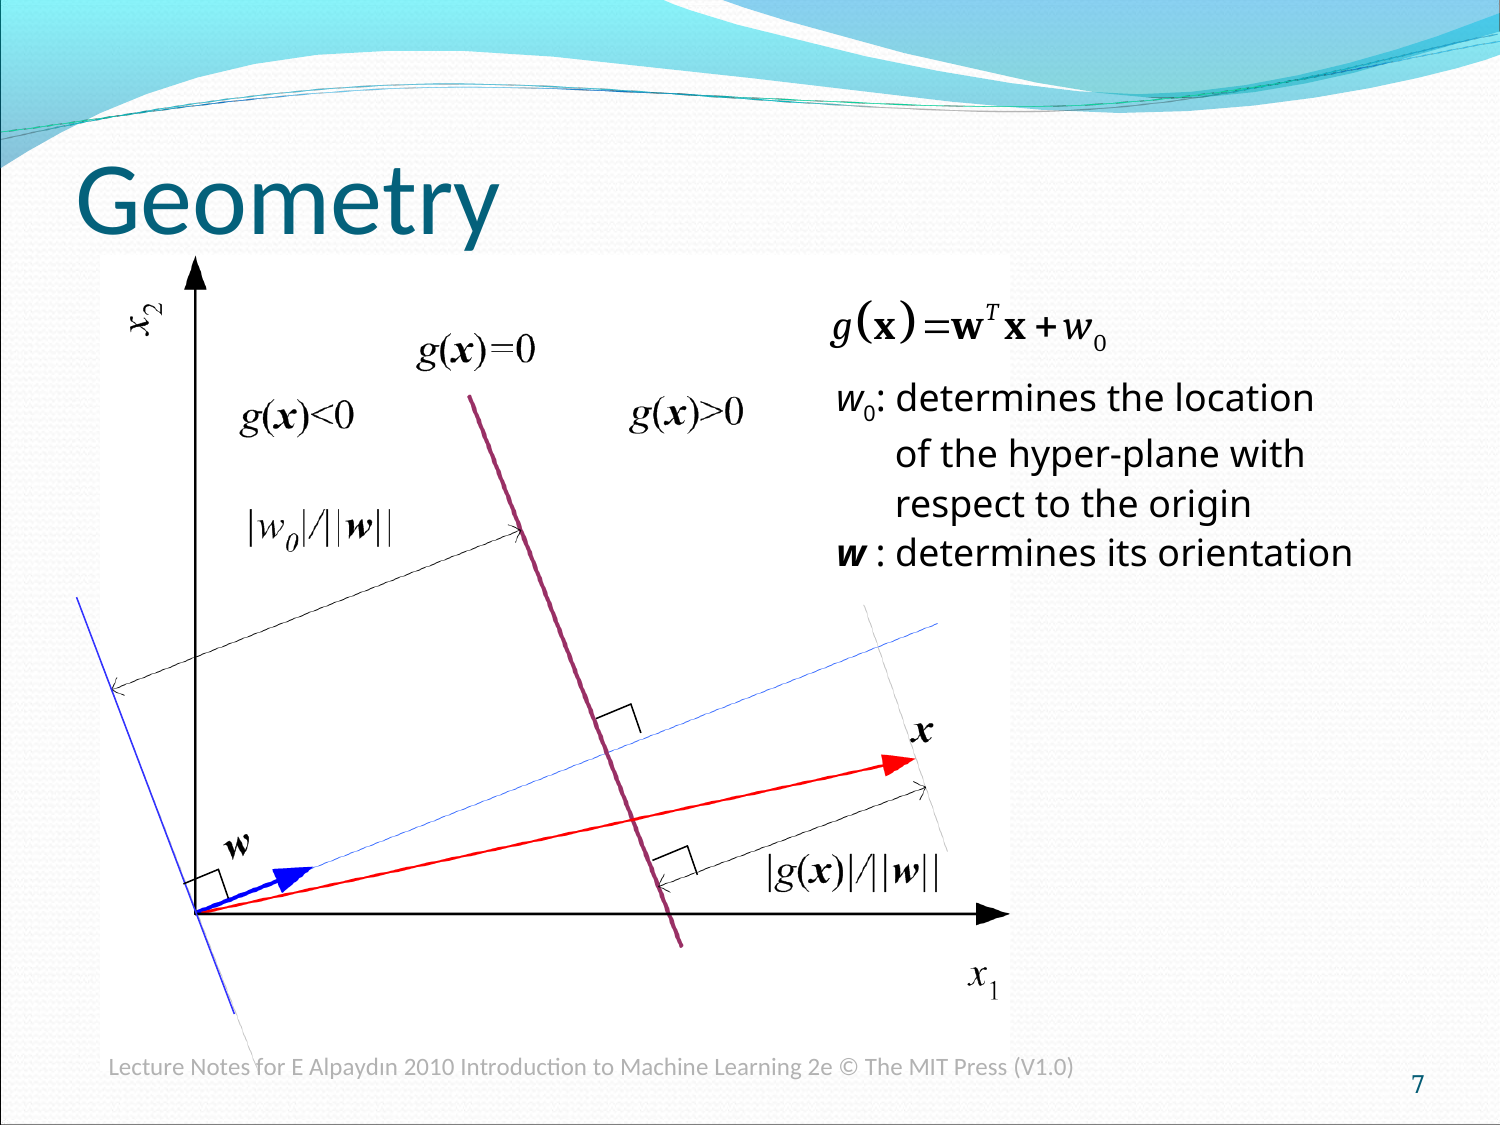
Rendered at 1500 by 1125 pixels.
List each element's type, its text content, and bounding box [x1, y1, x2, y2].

text_box Geometry [75, 115, 1426, 256]
text_box <number> [1299, 1042, 1426, 1103]
text_box Lecture Notes for E Alpaydın 2010 Introduction to Machine Learning 2e © The MIT Press (V1.0) [93, 1042, 1254, 1103]
text_box w0: determines the location of the hyper-plane with respect to the origin w : determines its orientation [821, 361, 1370, 627]
chart [823, 290, 1114, 364]
picture [0, 0, 1500, 1125]
